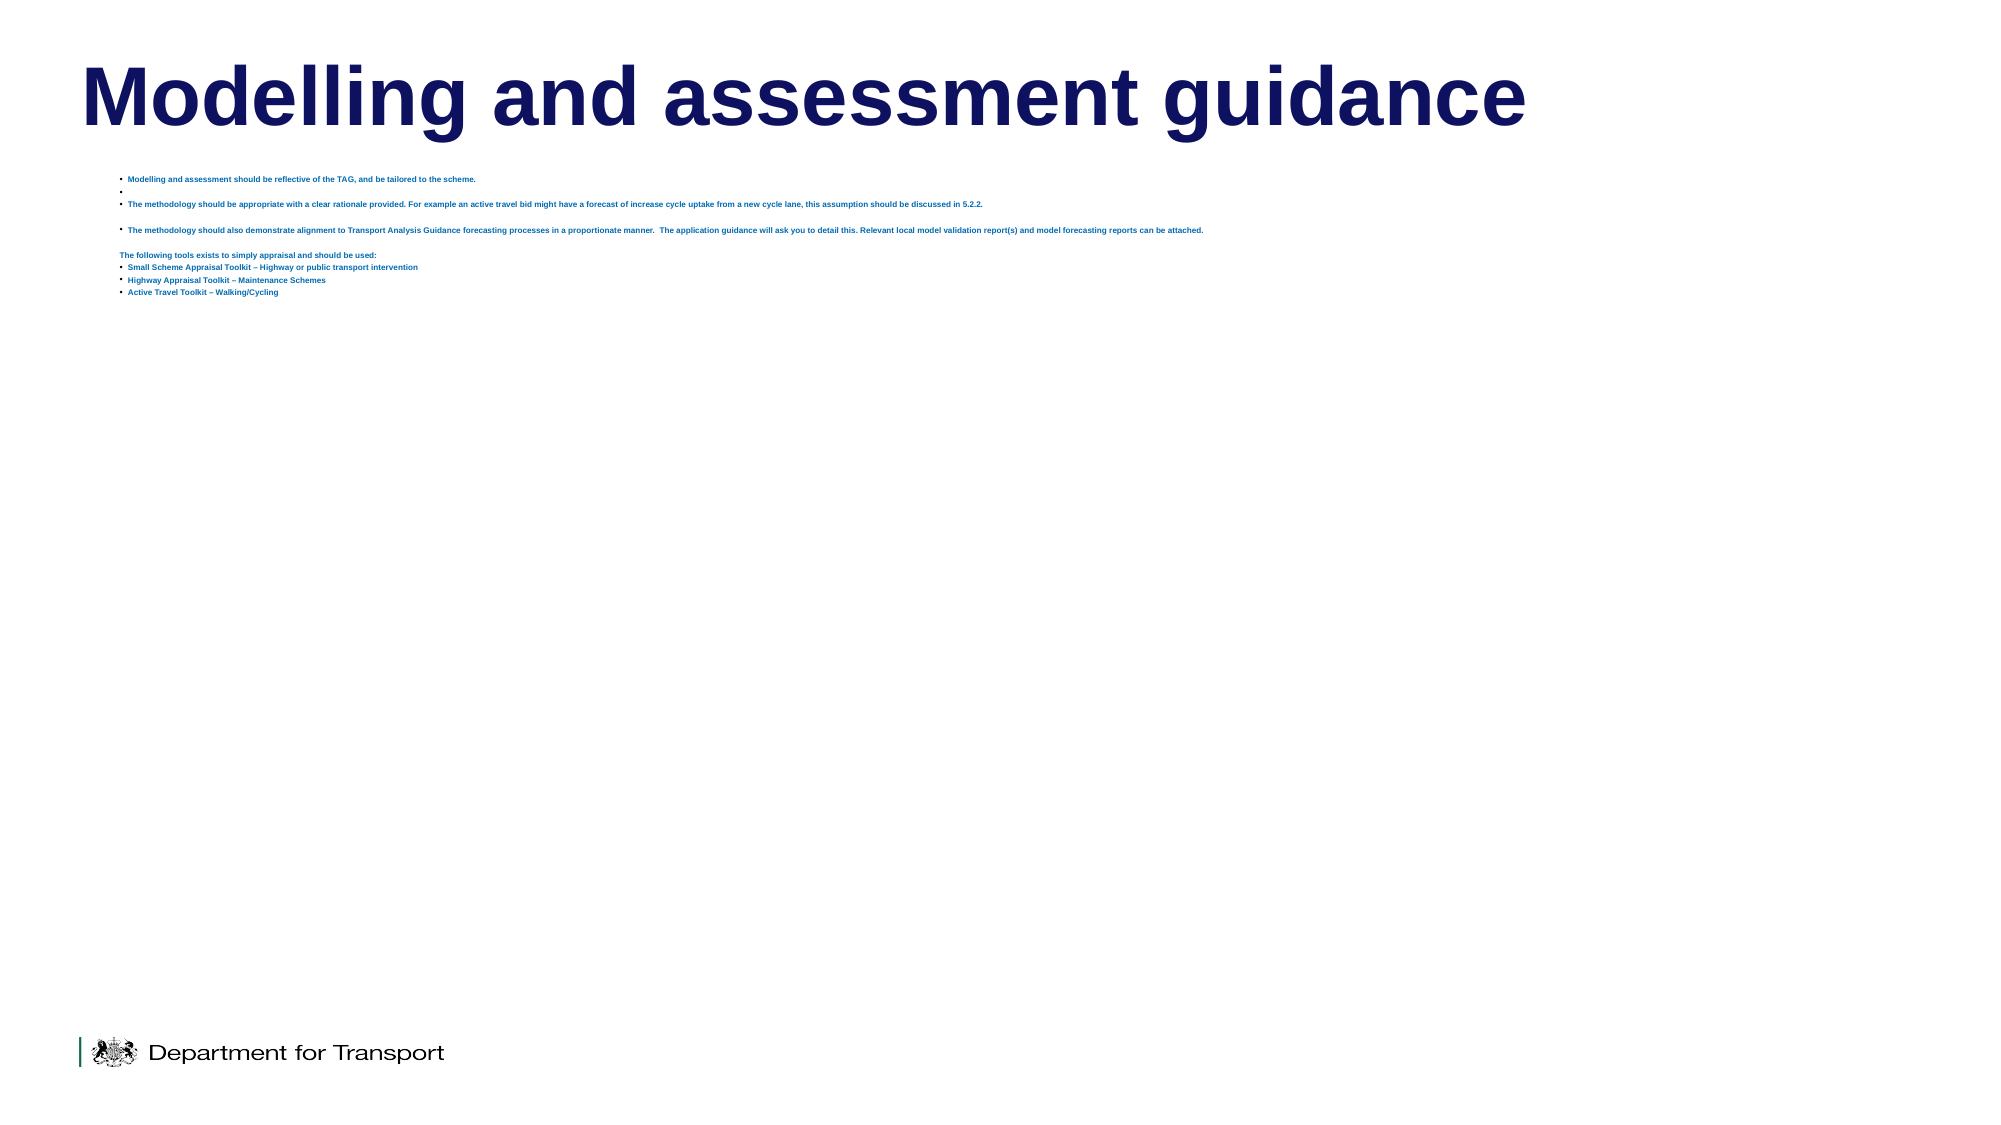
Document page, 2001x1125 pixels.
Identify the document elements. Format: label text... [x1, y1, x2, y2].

title Modelling and assessment guidance [81, 53, 1922, 145]
list Modelling and assessment should be reflective of the TAG, and be tailored to the scheme. The methodology should be appropriate with a clear rationale provided. For example an active travel bid might have a forecast of increase cycle uptake from a new cycle lane, this assumption should be discussed in 5.2.2. The methodology should also demonstrate alignment to Transport Analysis Guidance forecasting processes in a proportionate manner. The application guidance will ask you to detail this. Relevant local model validation report(s) and model forecasting reports can be attached. The following tools exists to simply appraisal and should be used: Small Scheme Appraisal Toolkit – Highway or public transport intervention Highway Appraisal Toolkit – Maintenance Schemes Active Travel Toolkit – Walking/Cycling [119, 174, 1962, 302]
